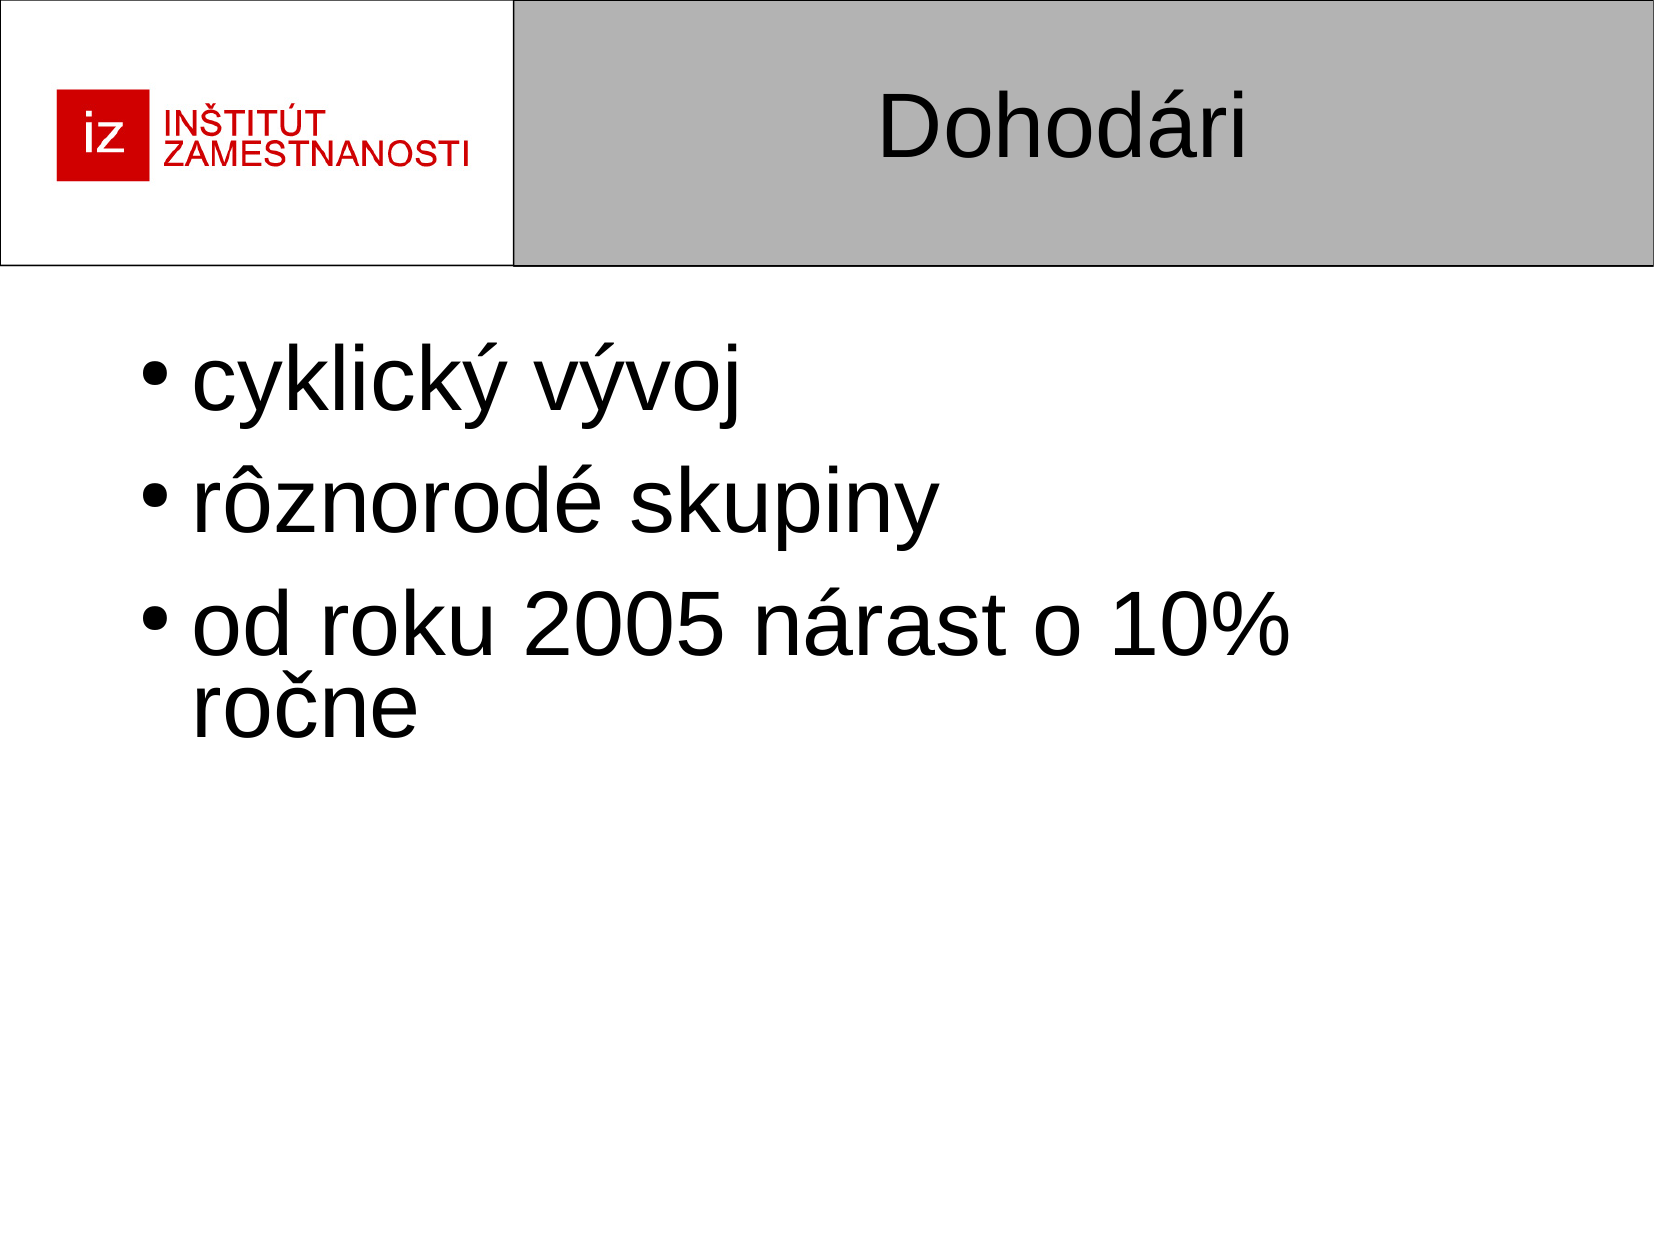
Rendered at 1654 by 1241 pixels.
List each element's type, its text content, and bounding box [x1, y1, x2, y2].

picture [5, 8, 513, 257]
list cyklický vývoj rôznorodé skupiny od roku 2005 nárast o 10% ročne [121, 344, 1534, 1127]
title Dohodári [561, 29, 1565, 237]
text_box [0, 0, 1654, 266]
